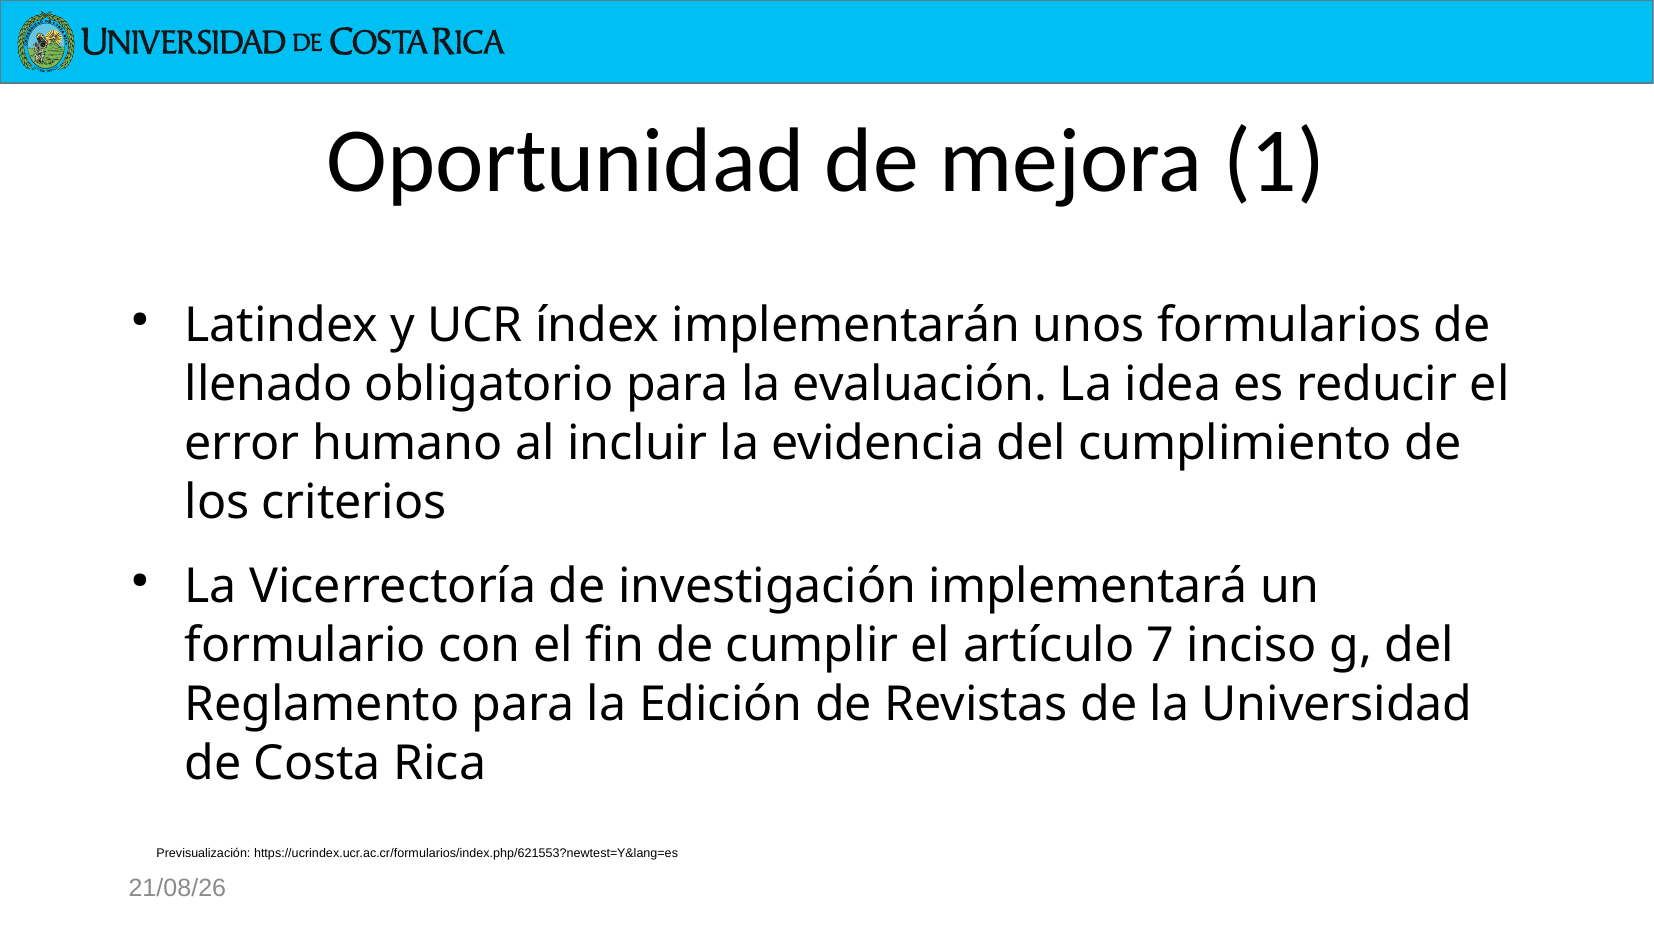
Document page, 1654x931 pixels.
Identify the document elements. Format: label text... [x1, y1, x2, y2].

title Oportunidad de mejora (1) [113, 107, 1540, 230]
text_box Previsualización: https://ucrindex.ucr.ac.cr/formularios/index.php/621553?newtest=Y&lang=es [141, 838, 1654, 898]
list Latindex y UCR índex implementarán unos formularios de llenado obligatorio para la evaluación. La idea es reducir el error humano al incluir la evidencia del cumplimiento de los criterios La Vicerrectoría de investigación implementará un formulario con el fin de cumplir el artículo 7 inciso g, del Reglamento para la Edición de Revistas de la Universidad de Costa Rica [113, 247, 1540, 838]
